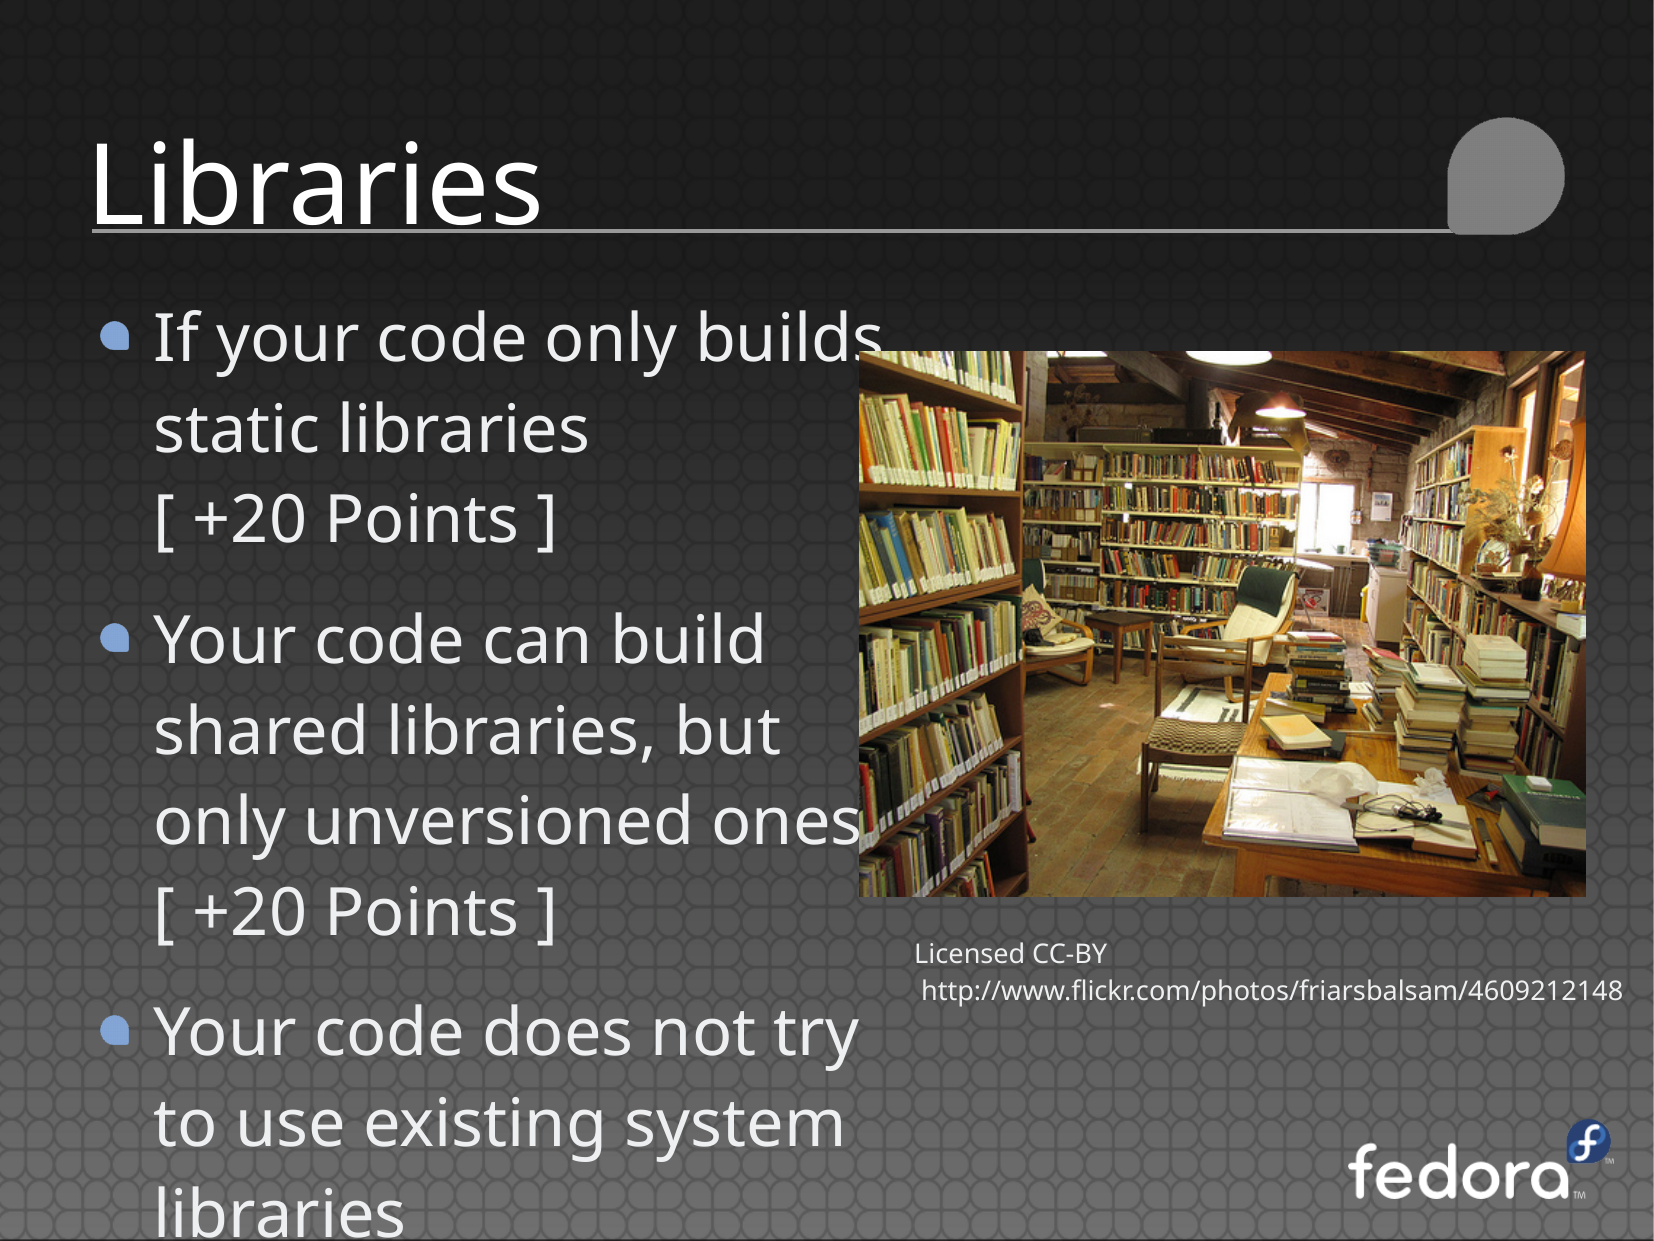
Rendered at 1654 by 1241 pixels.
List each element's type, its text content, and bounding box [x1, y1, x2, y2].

title Libraries [86, 112, 1576, 249]
text_box Licensed CC-BY http://www.flickr.com/photos/friarsbalsam/4609212148 [911, 927, 1627, 1005]
list If your code only builds static libraries [ +20 Points ] Your code can build shared libraries, but only unversioned ones [ +20 Points ] Your code does not try to use existing system libraries [ +20 Points ] [82, 290, 889, 1205]
picture [0, 0, 1654, 1241]
